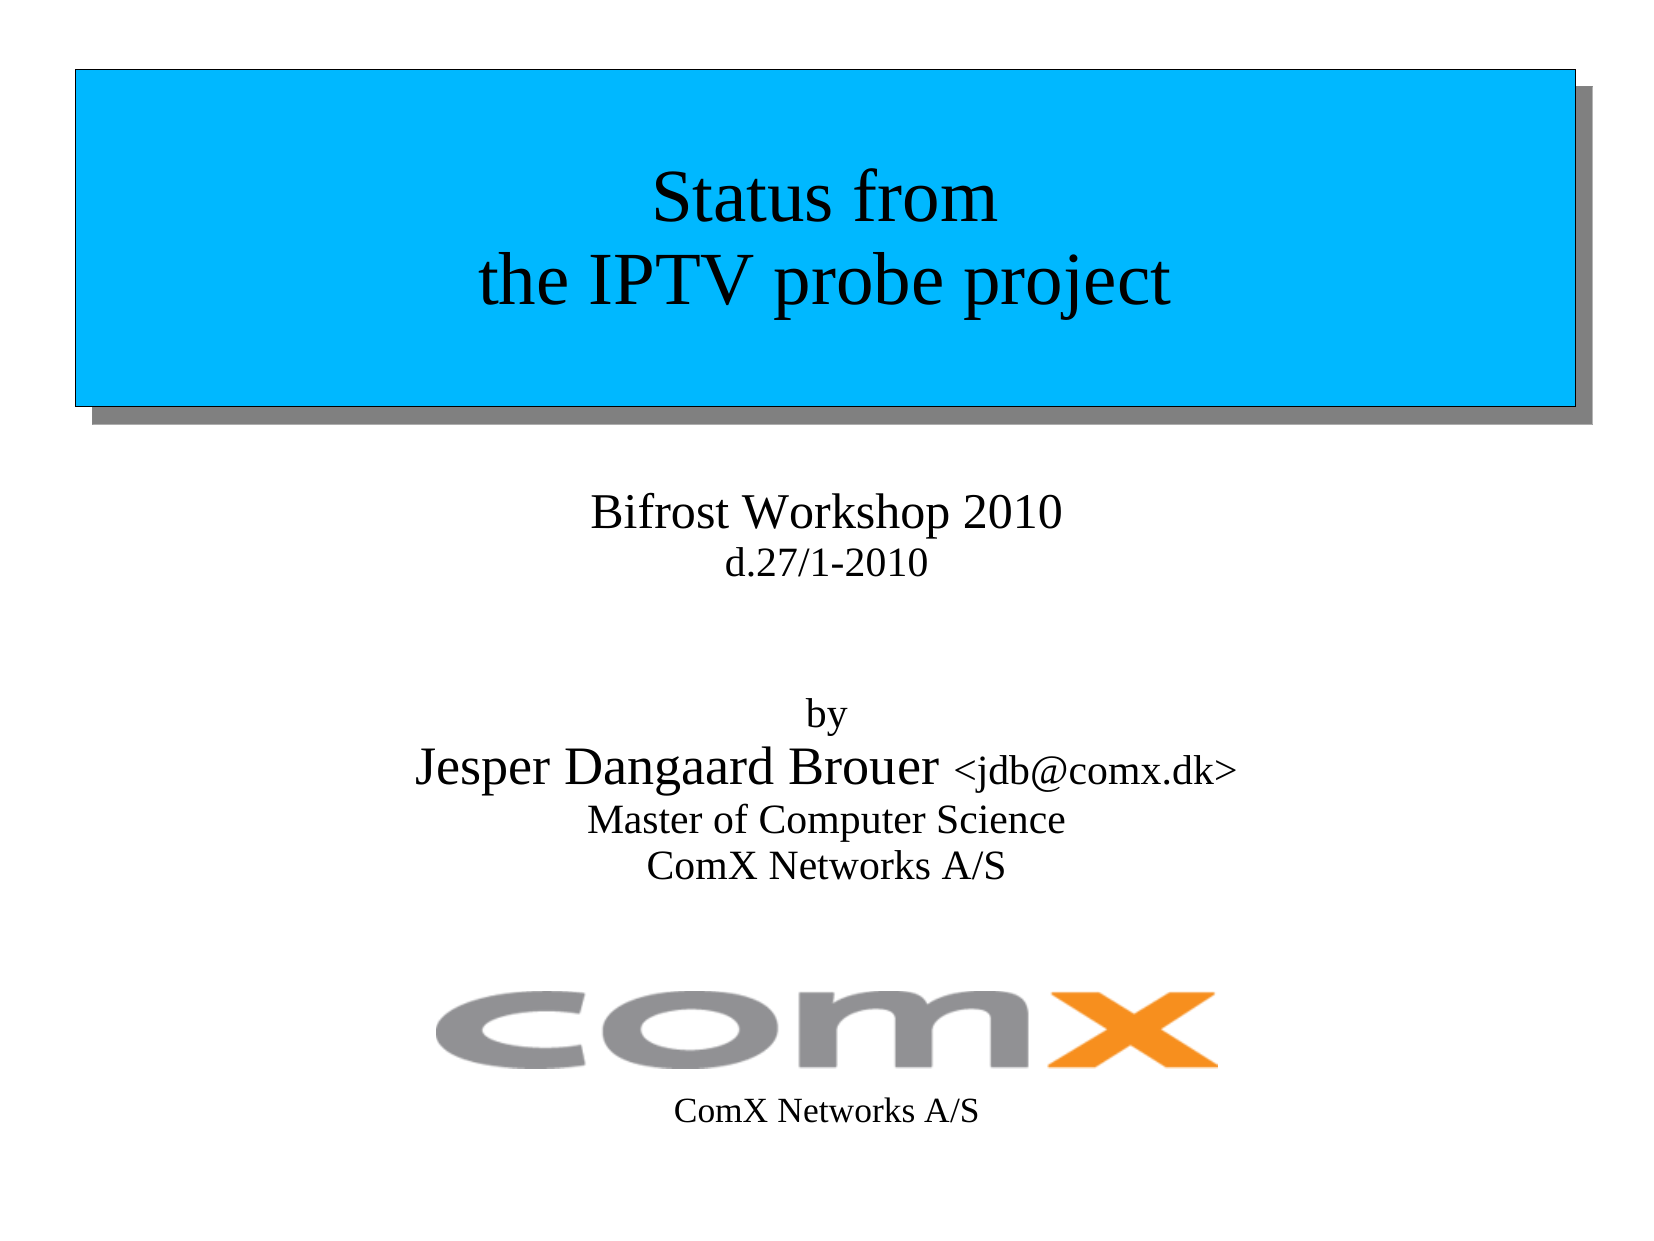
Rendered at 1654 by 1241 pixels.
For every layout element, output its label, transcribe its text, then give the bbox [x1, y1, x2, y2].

text_box ComX Networks A/S [597, 1075, 1057, 1182]
text_box by Jesper Dangaard Brouer <jdb@comx.dk> Master of Computer Science ComX Networks A/S [334, 675, 1319, 923]
text_box Bifrost Workshop 2010 d.27/1-2010 [466, 468, 1188, 612]
picture [436, 991, 1218, 1069]
text_box Status from the IPTV probe project [75, 69, 1576, 407]
